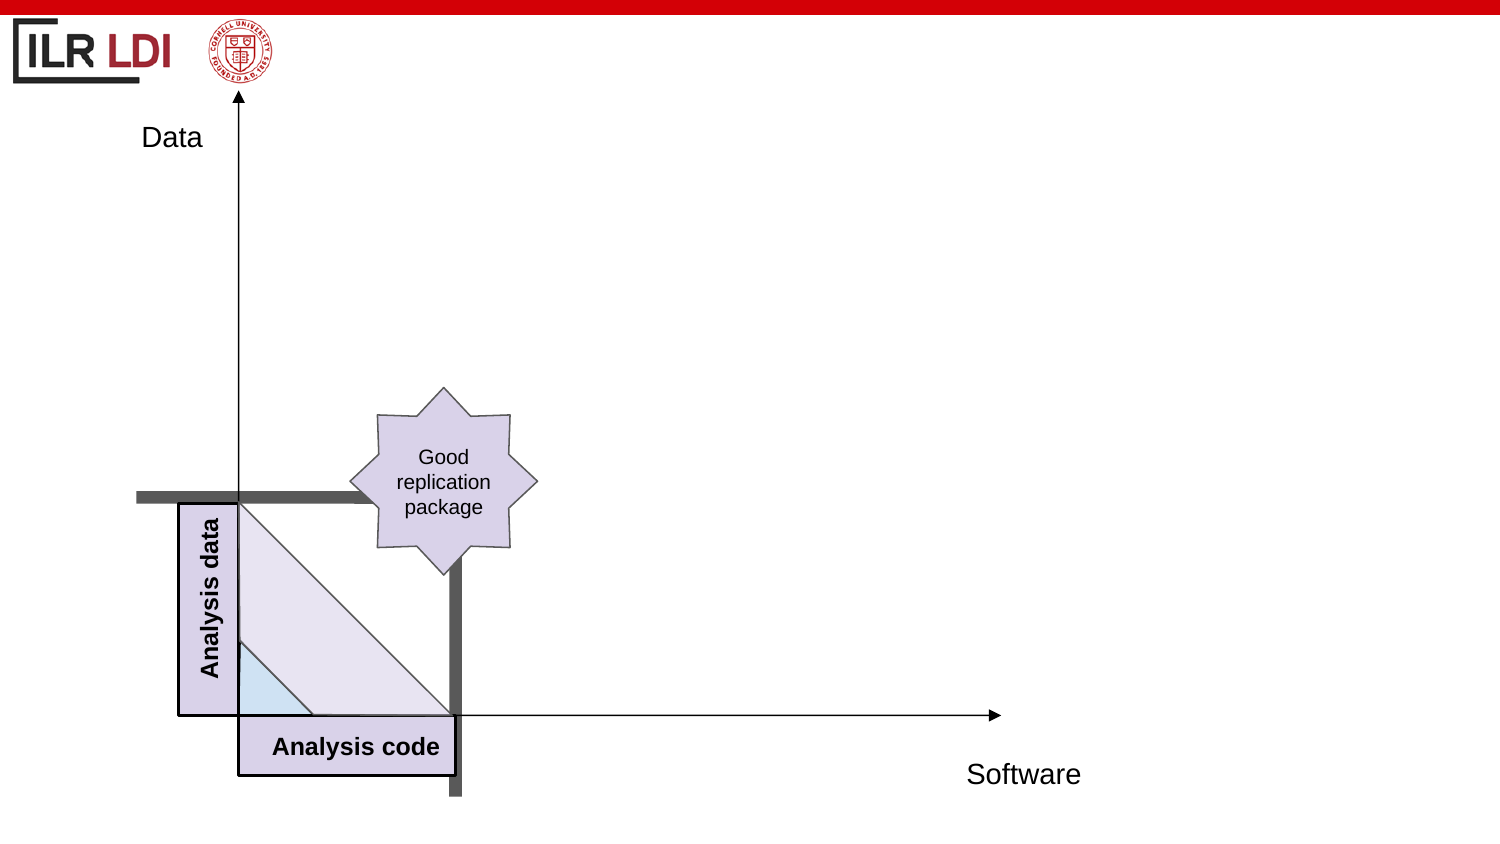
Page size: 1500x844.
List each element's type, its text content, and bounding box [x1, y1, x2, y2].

text_box Data [126, 102, 227, 168]
picture [0, 15, 301, 102]
text_box Good replication package [350, 387, 538, 576]
text_box Analysis code [238, 715, 456, 776]
text_box [238, 501, 453, 716]
text_box Analysis data [178, 503, 239, 716]
text_box Software [951, 740, 1500, 806]
